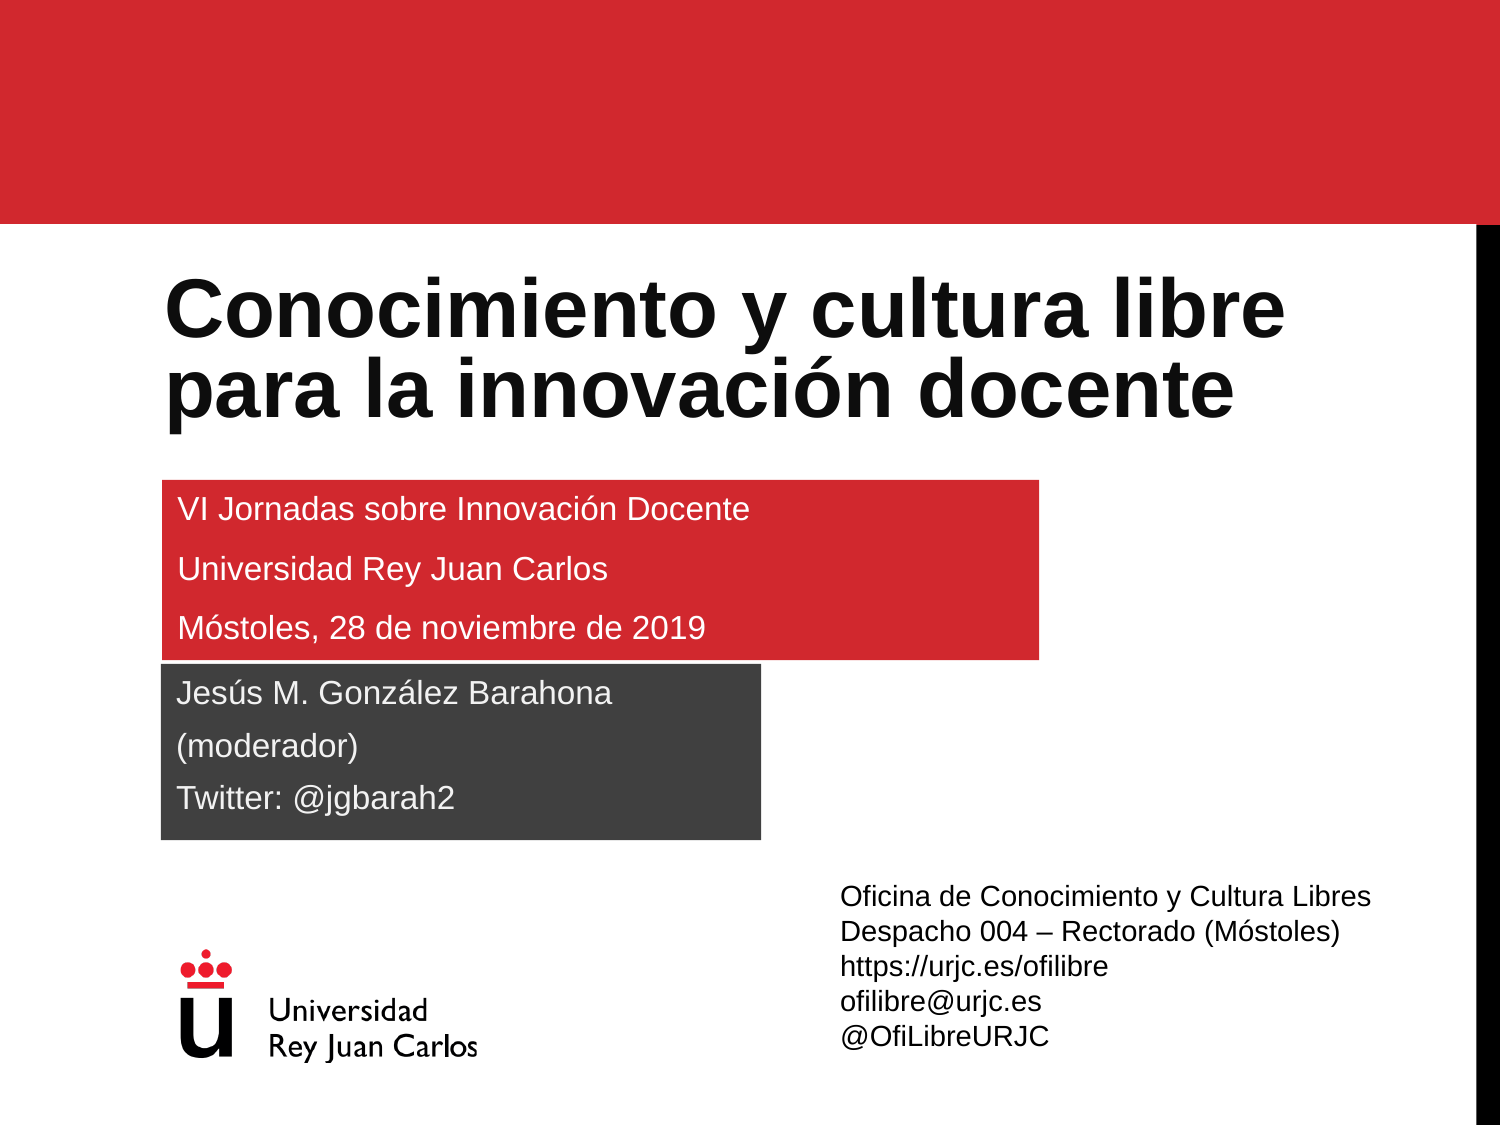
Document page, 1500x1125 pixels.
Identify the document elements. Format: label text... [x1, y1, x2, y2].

text_box [0, 0, 1500, 224]
text_box Jesús M. González Barahona (moderador) Twitter: @jgbarah2 [160, 663, 762, 841]
text_box Conocimiento y cultura libre para la innovación docente [149, 179, 1382, 521]
text_box Oficina de Conocimiento y Cultura Libres Despacho 004 – Rectorado (Móstoles) https://urjc.es/ofilibre ofilibre@urjc.es @OfiLibreURJC [825, 870, 1446, 1065]
picture [180, 949, 477, 1063]
text_box VI Jornadas sobre Innovación Docente Universidad Rey Juan Carlos Móstoles, 28 de noviembre de 2019 [162, 479, 1040, 661]
